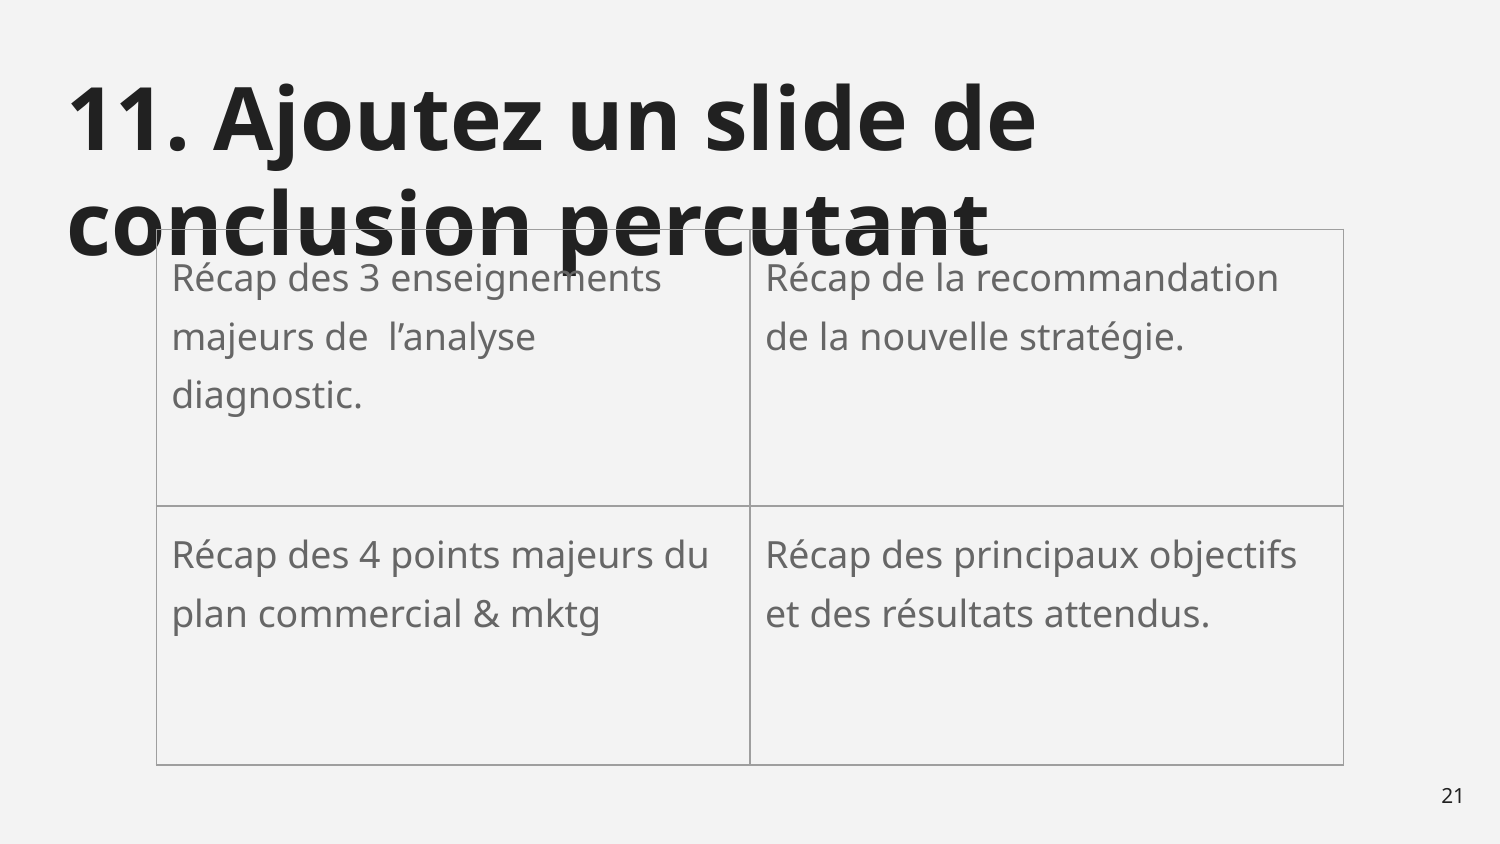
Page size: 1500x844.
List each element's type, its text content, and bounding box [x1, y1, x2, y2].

table_cell Récap des principaux objectifs et des résultats attendus. [751, 507, 1343, 764]
table_header Récap de la recommandation de la nouvelle stratégie. [751, 230, 1343, 505]
slide_number <number> [1389, 764, 1480, 830]
table_header Récap des 3 enseignements majeurs de l’analyse diagnostic. [157, 230, 749, 505]
table_cell Récap des 4 points majeurs du plan commercial & mktg [157, 507, 749, 764]
title 11. Ajoutez un slide de conclusion percutant [51, 48, 1449, 180]
